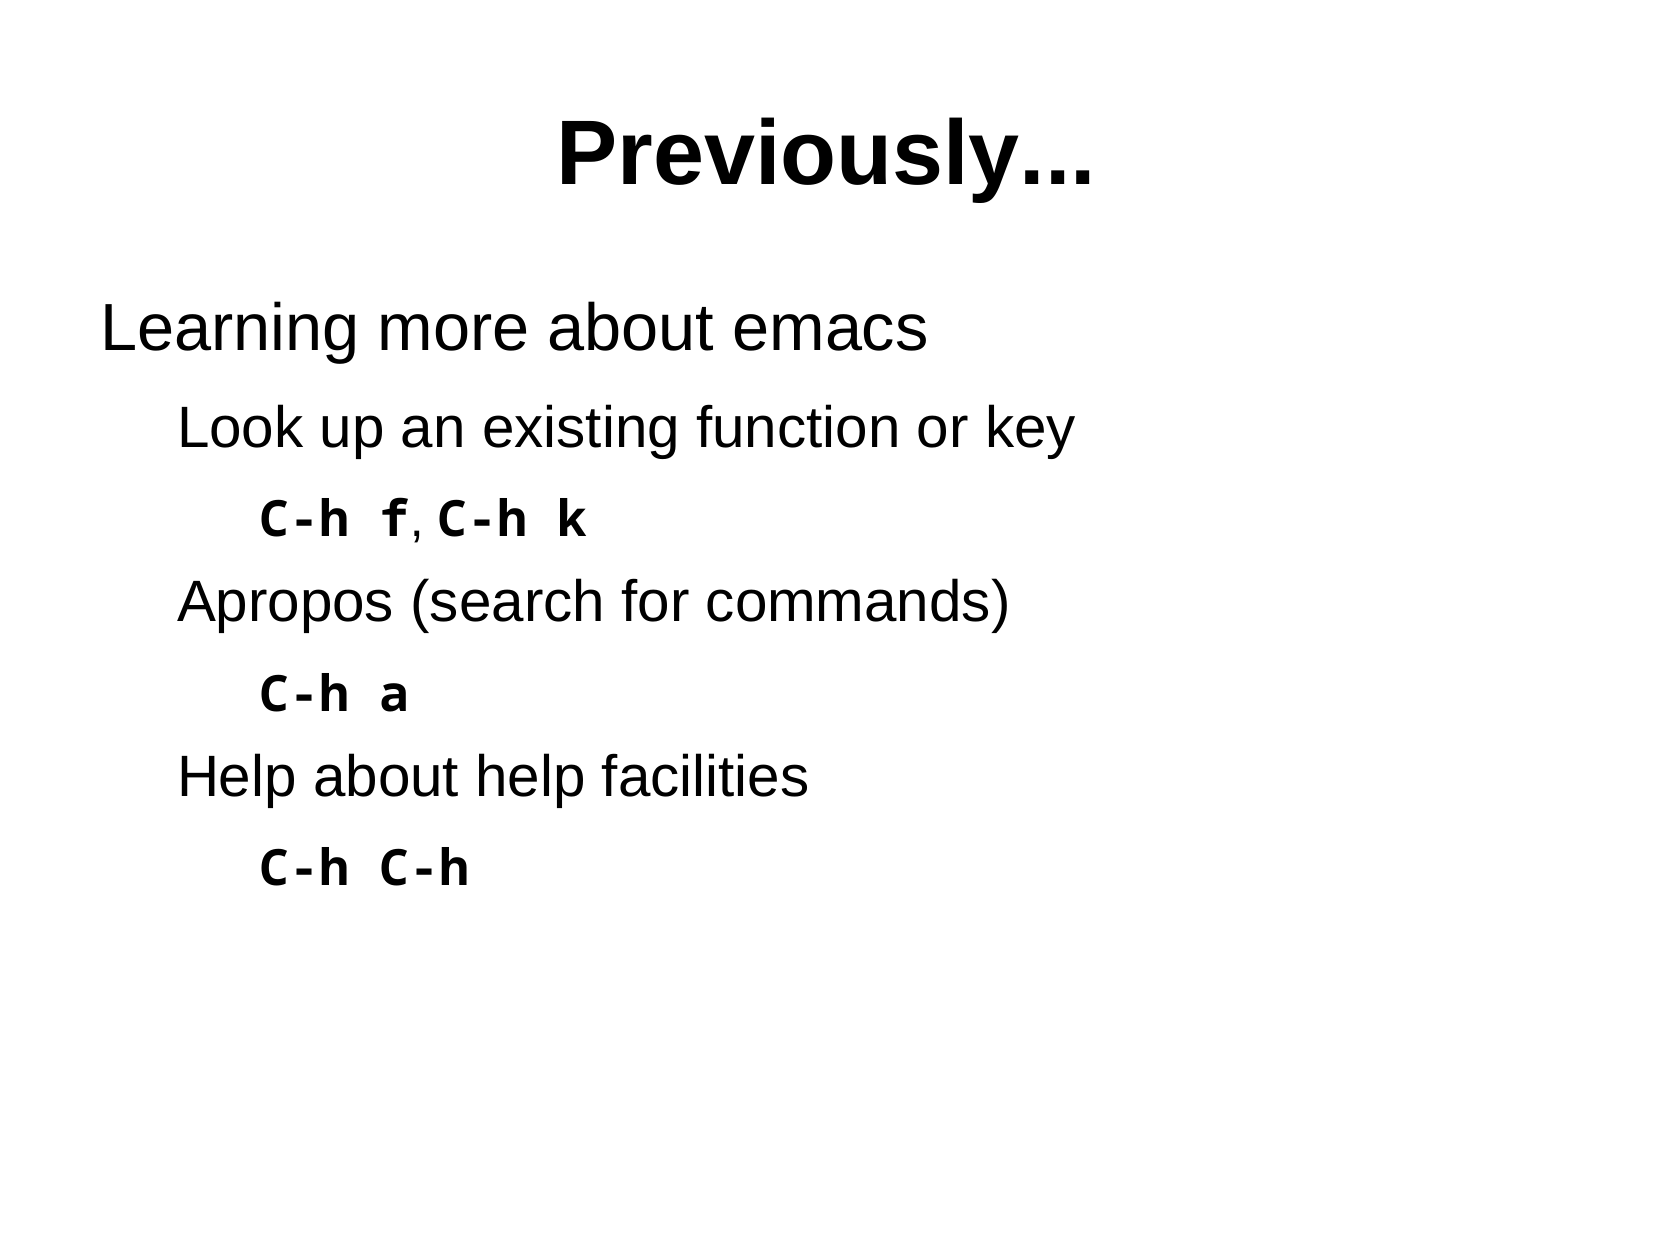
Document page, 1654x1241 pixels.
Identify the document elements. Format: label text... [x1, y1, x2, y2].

title Previously... [82, 56, 1571, 250]
list Learning more about emacs Look up an existing function or key C-h f, C-h k Apropos (search for commands) C-h a Help about help facilities C-h C-h [82, 290, 1571, 1094]
